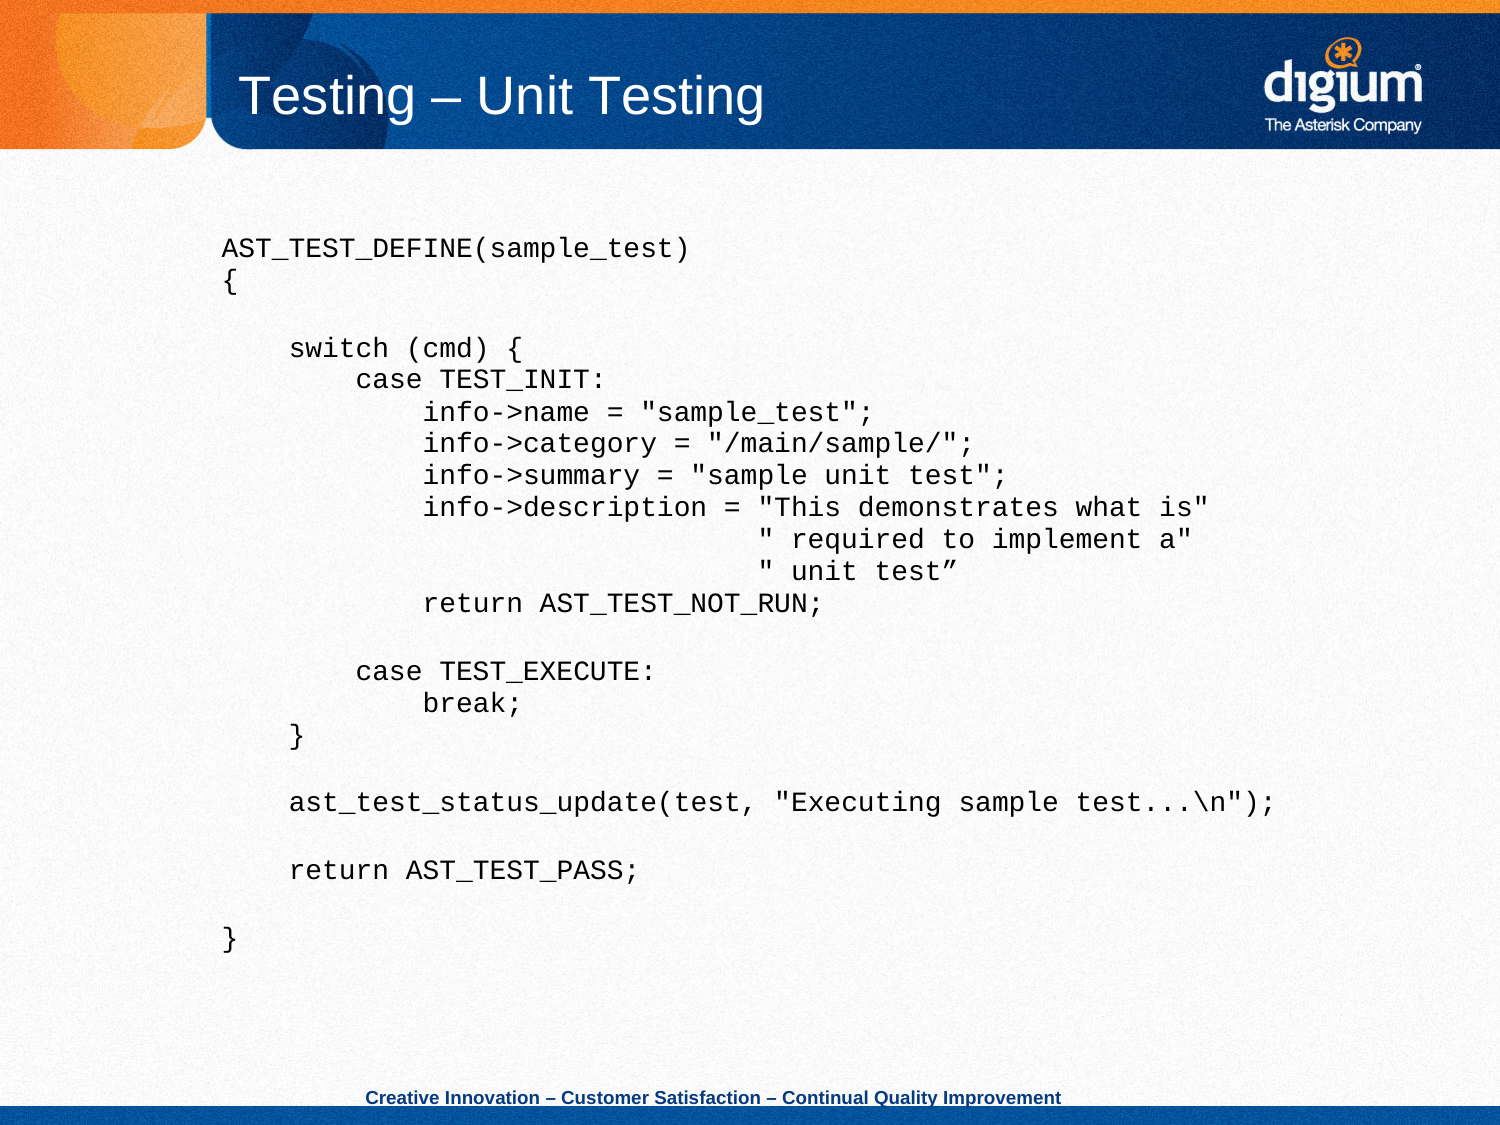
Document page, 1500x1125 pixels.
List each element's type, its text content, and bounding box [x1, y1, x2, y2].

list AST_TEST_DEFINE(sample_test) { switch (cmd) { case TEST_INIT: info->name = "sample_test"; info->category = "/main/sample/"; info->summary = "sample unit test"; info->description = "This demonstrates what is" " required to implement a" " unit test” return AST_TEST_NOT_RUN; case TEST_EXECUTE: break; } ast_test_status_update(test, "Executing sample test...\n"); return AST_TEST_PASS; } [206, 224, 1301, 967]
title Testing – Unit Testing [238, 27, 1243, 127]
picture [0, 0, 1500, 1125]
